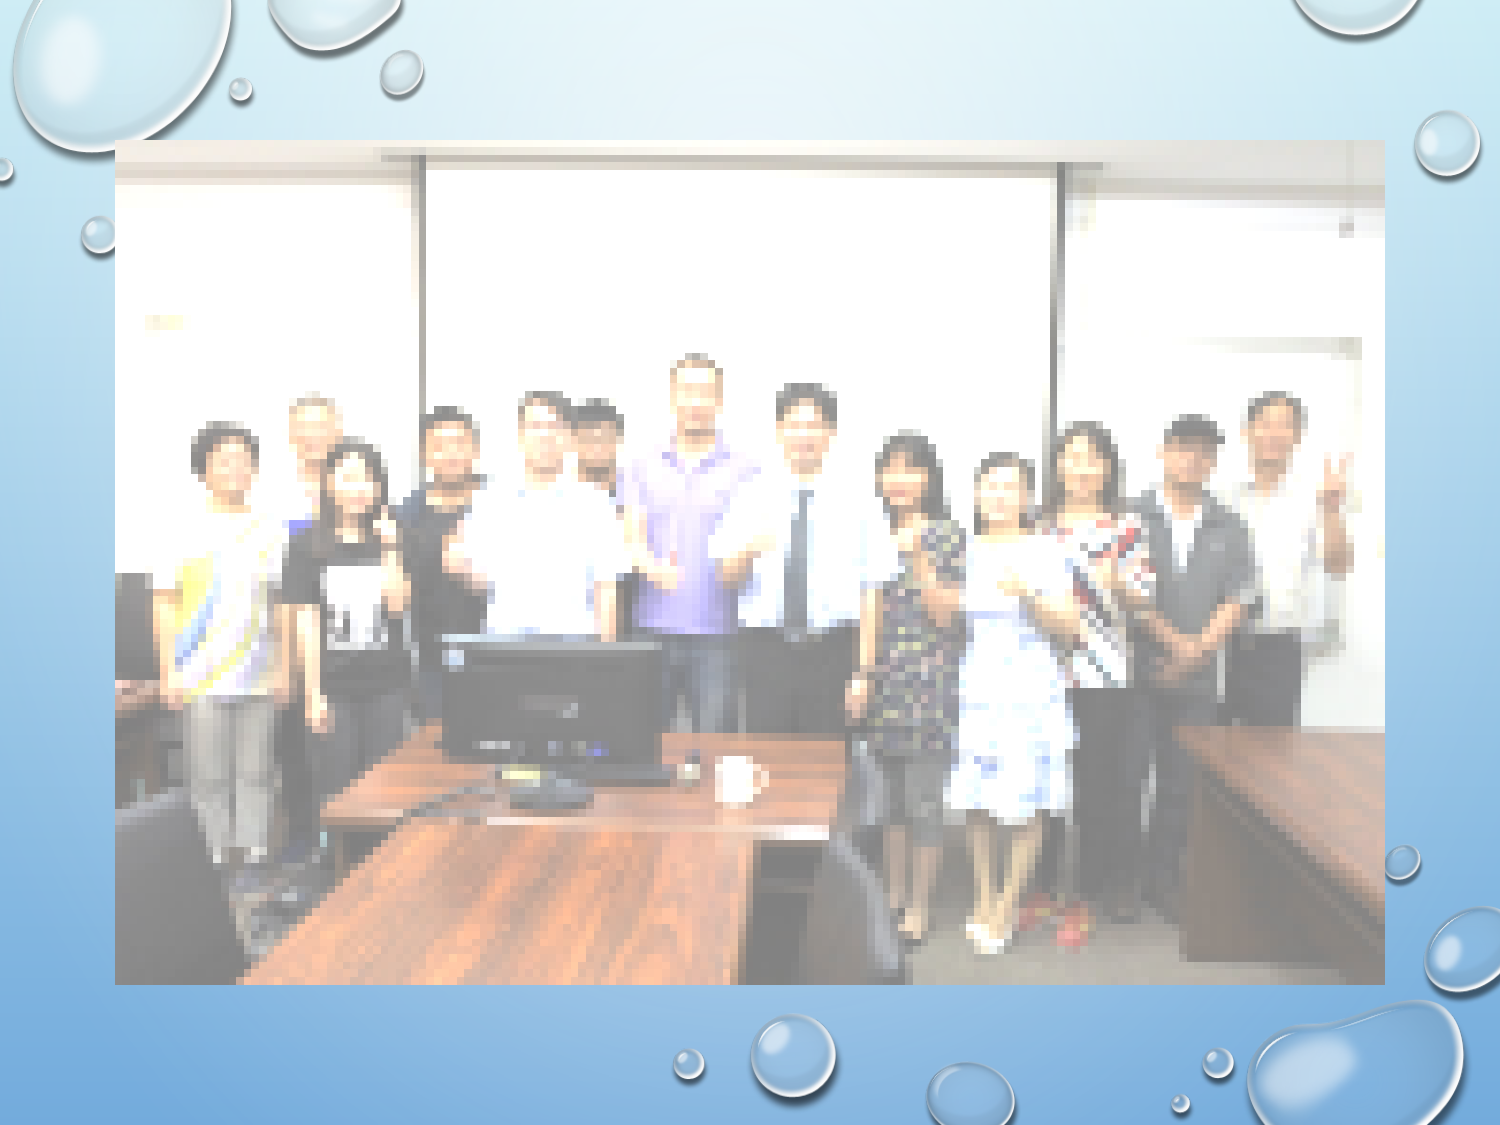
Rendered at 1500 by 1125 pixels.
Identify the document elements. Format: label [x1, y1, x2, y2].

picture [115, 140, 1385, 985]
